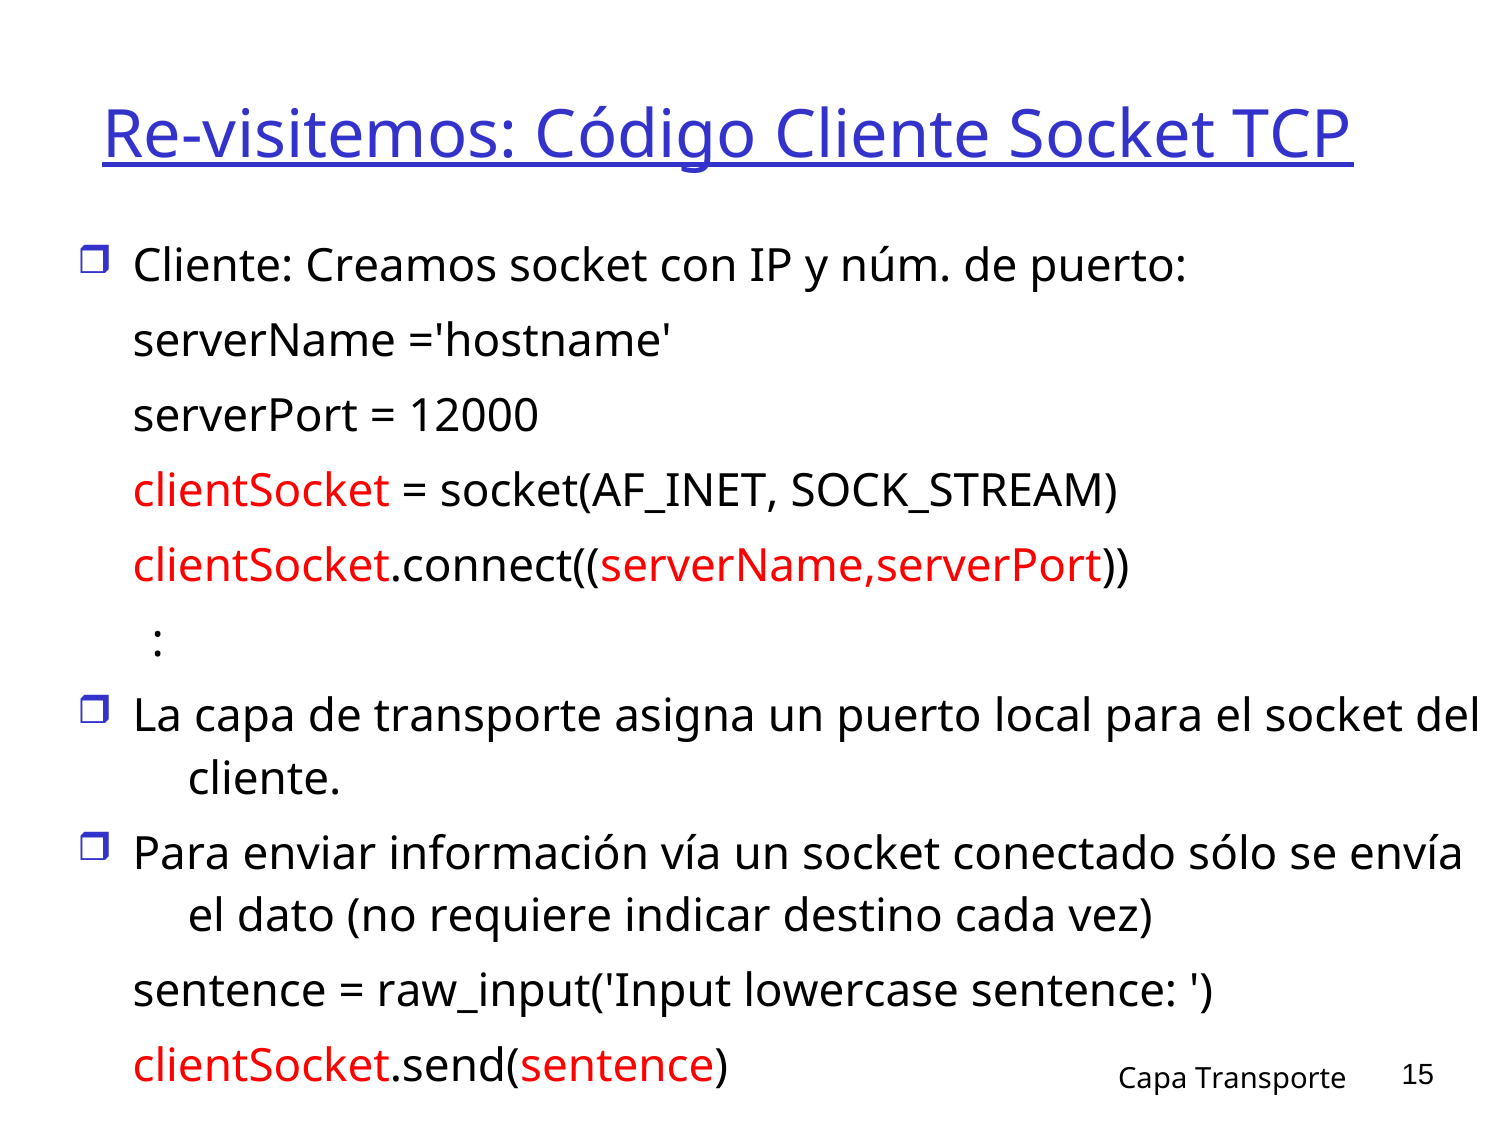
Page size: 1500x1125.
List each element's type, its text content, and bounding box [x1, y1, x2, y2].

list Cliente: Creamos socket con IP y núm. de puerto: serverName ='hostname' serverPort = 12000 clientSocket = socket(AF_INET, SOCK_STREAM) clientSocket.connect((serverName,serverPort)) : La capa de transporte asigna un puerto local para el socket del cliente. Para enviar información vía un socket conectado sólo se envía el dato (no requiere indicar destino cada vez) sentence = raw_input('Input lowercase sentence: ') clientSocket.send(sentence) [62, 224, 1500, 1051]
title Re-visitemos: Código Cliente Socket TCP [87, 37, 1438, 224]
